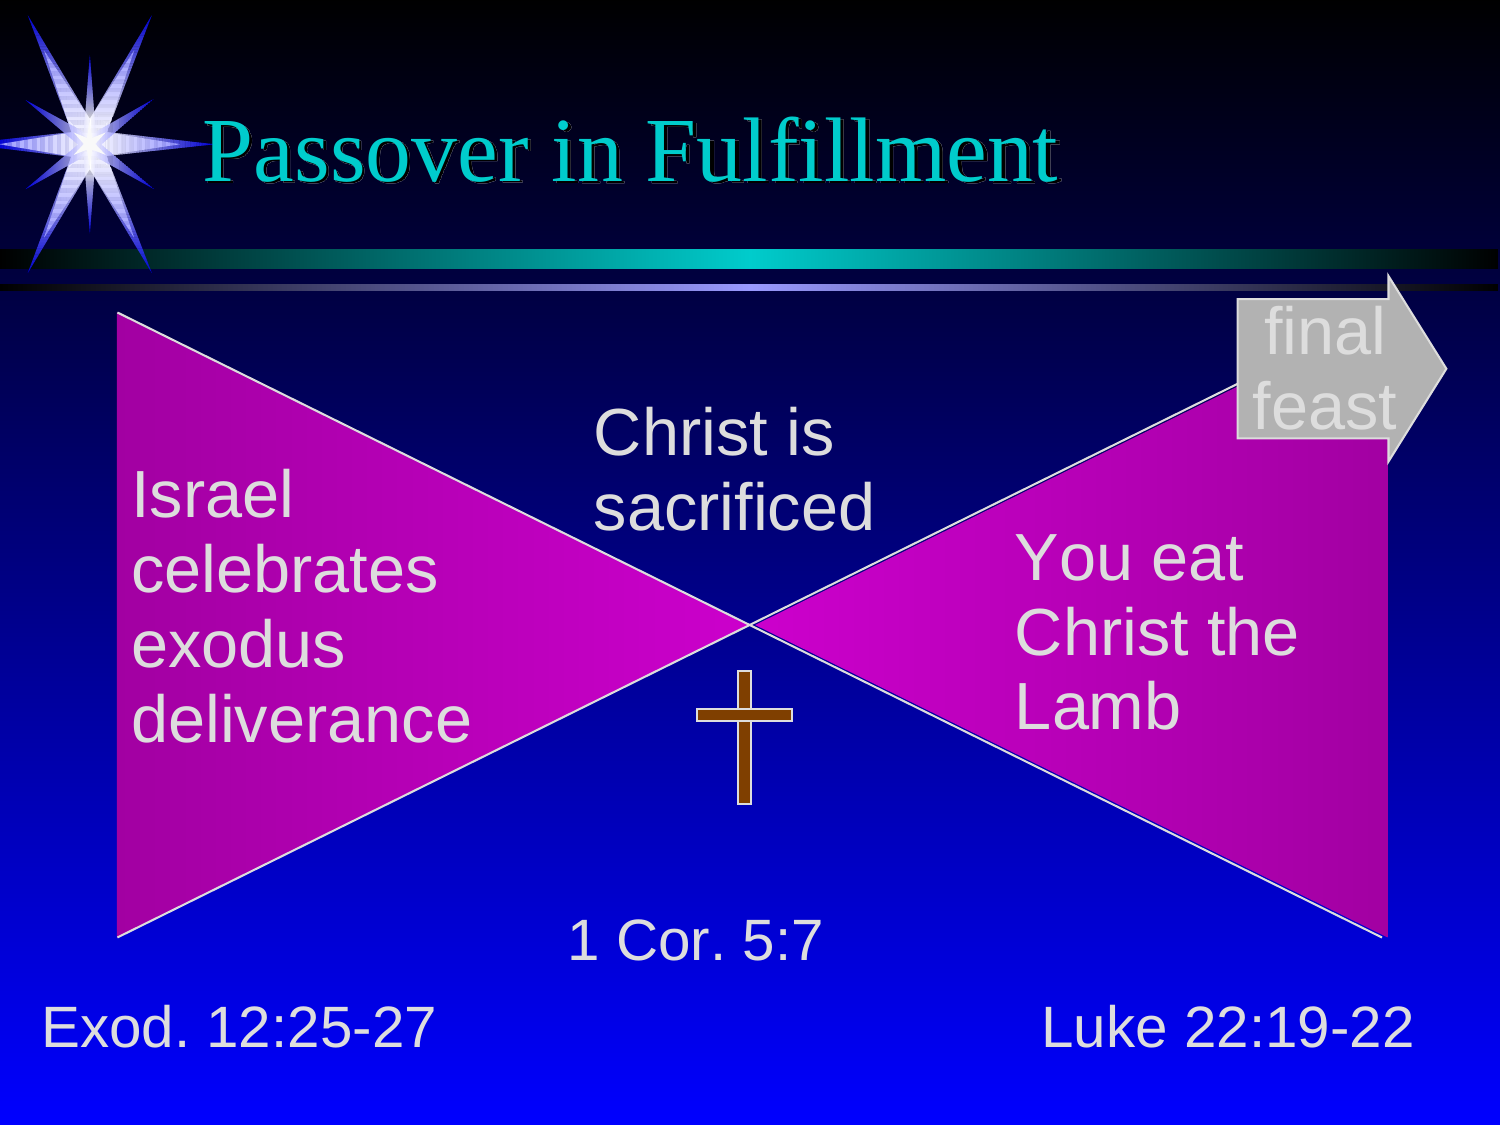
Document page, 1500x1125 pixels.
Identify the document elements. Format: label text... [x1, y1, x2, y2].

text_box Christ is sacrificed [578, 387, 1014, 553]
text_box Exod. 12:25-27 [26, 987, 514, 1068]
text_box [116, 312, 389, 449]
text_box Luke 22:19-22 [1026, 987, 1487, 1068]
text_box [755, 553, 999, 746]
title Passover in Fulfillment [187, 56, 1463, 244]
text_box [116, 765, 462, 938]
text_box You eat Christ the Lamb [999, 512, 1382, 752]
text_box final feast [1237, 276, 1447, 462]
text_box [1012, 386, 1388, 938]
text_box Israel celebrates exodus deliverance [116, 449, 617, 765]
text_box [617, 562, 745, 688]
text_box [696, 671, 792, 804]
text_box 1 Cor. 5:7 [552, 900, 974, 981]
